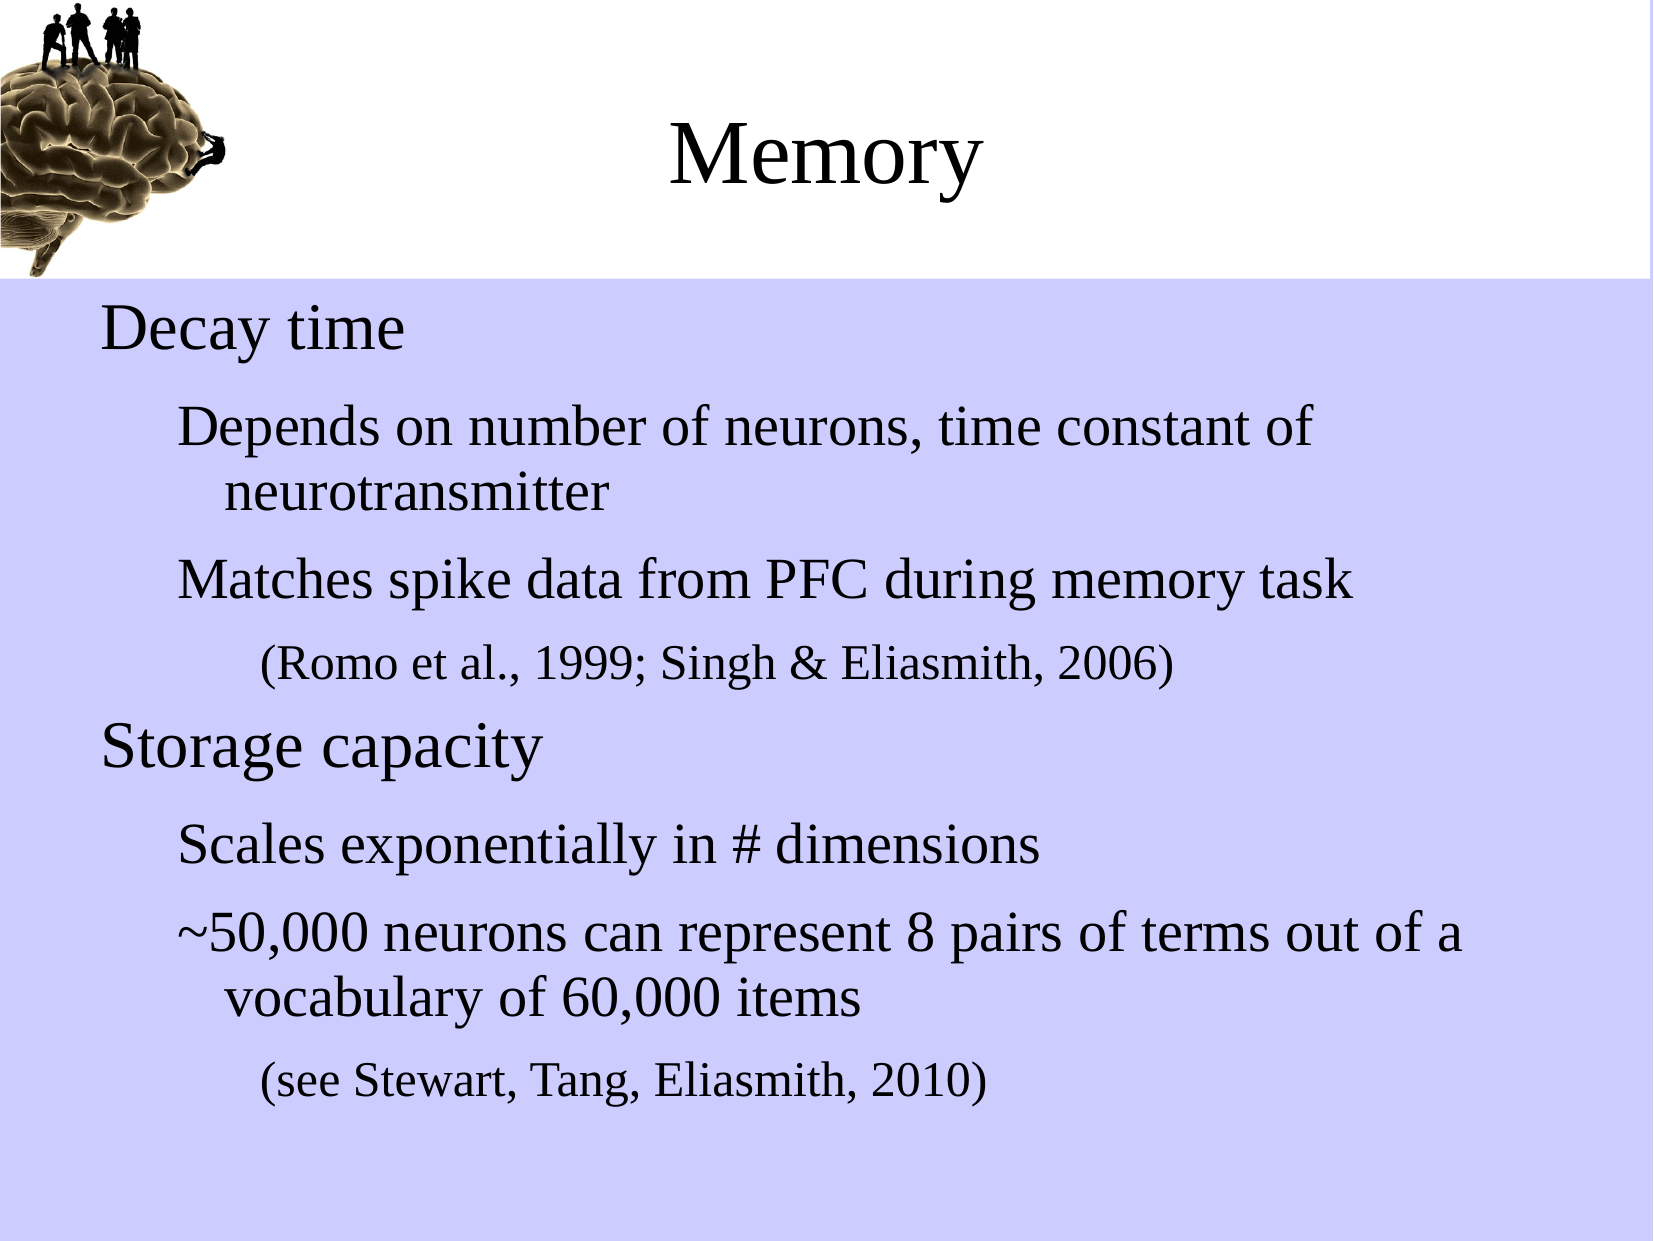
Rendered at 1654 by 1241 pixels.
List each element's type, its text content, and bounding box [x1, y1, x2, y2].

picture [0, 0, 226, 278]
title Memory [82, 56, 1571, 250]
list Decay time Depends on number of neurons, time constant of neurotransmitter Matches spike data from PFC during memory task (Romo et al., 1999; Singh & Eliasmith, 2006) Storage capacity Scales exponentially in # dimensions ~50,000 neurons can represent 8 pairs of terms out of a vocabulary of 60,000 items (see Stewart, Tang, Eliasmith, 2010) [82, 290, 1571, 1199]
